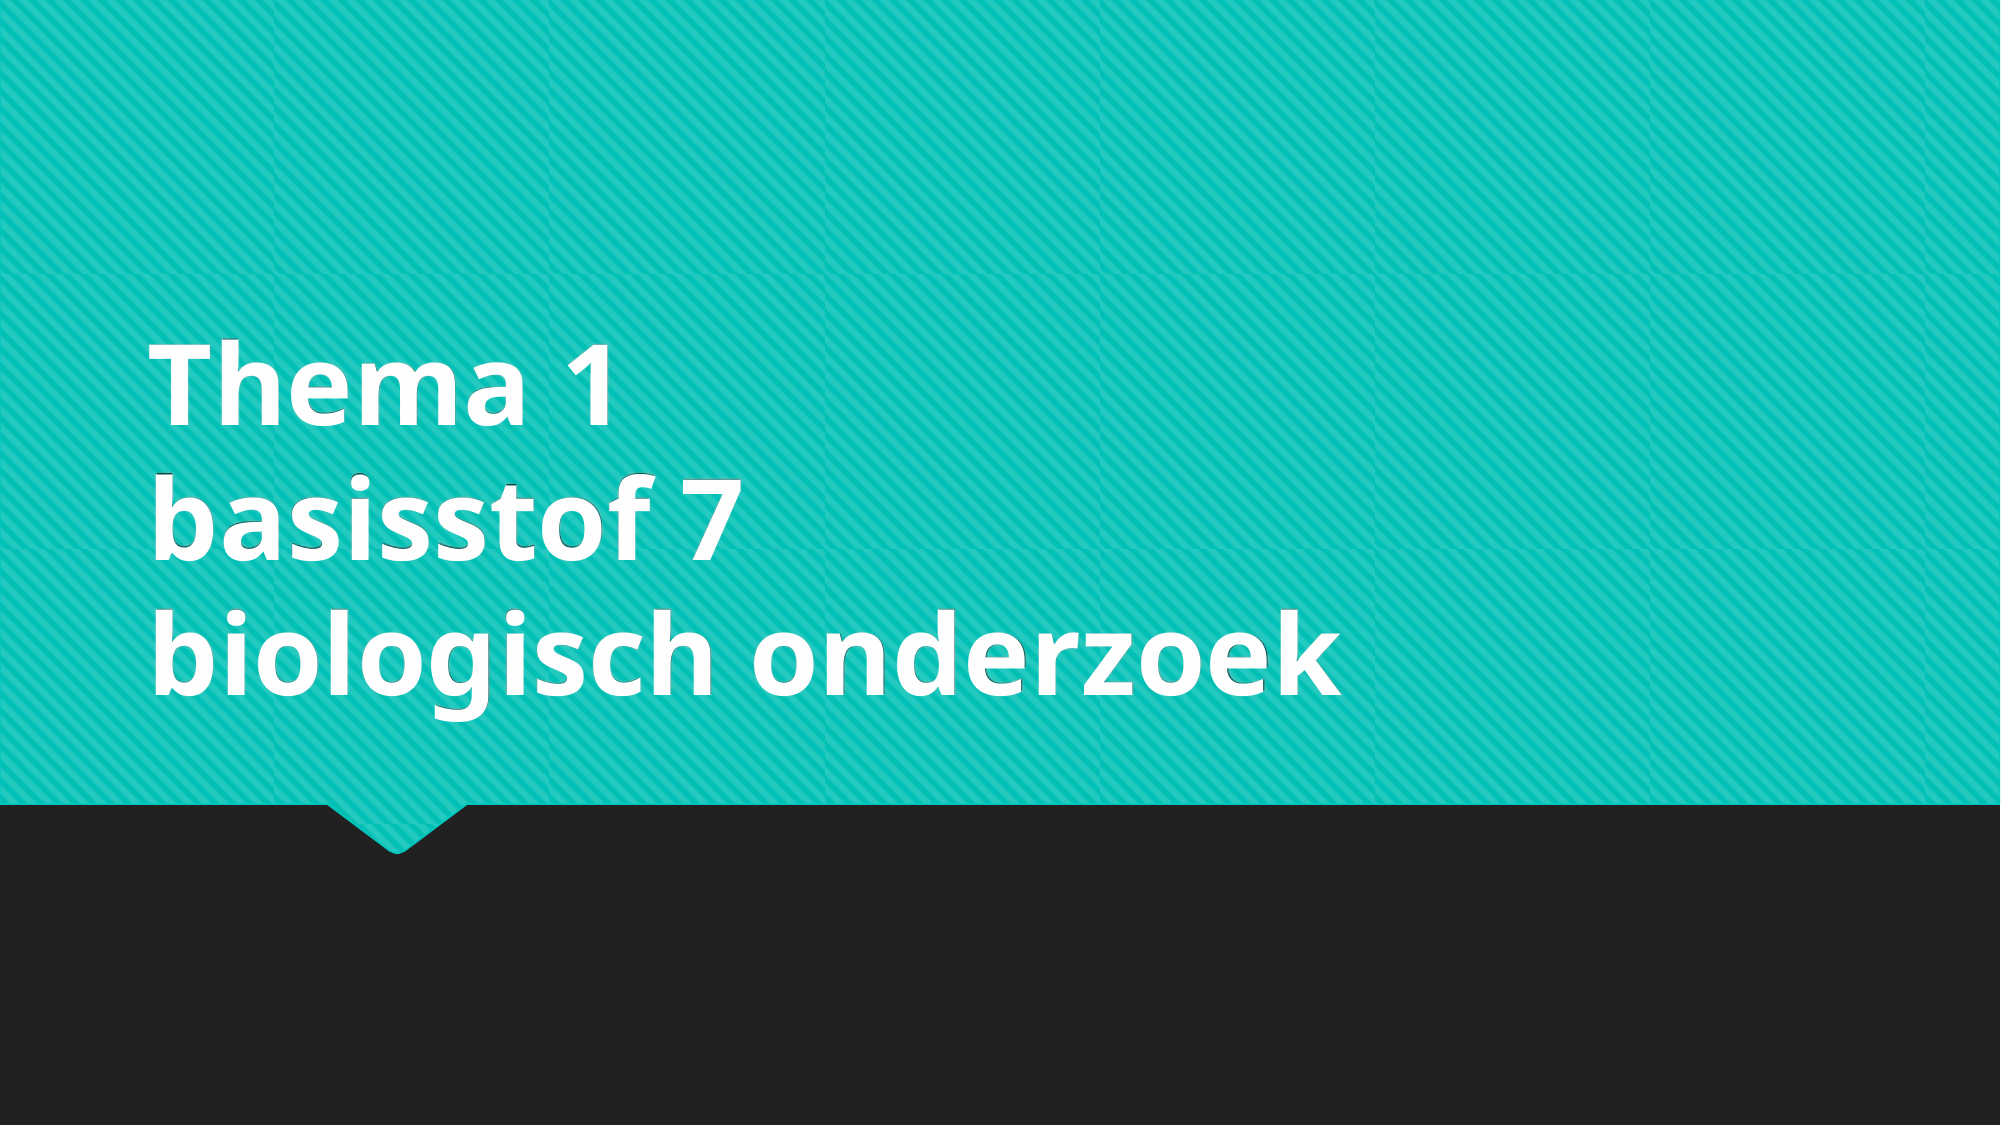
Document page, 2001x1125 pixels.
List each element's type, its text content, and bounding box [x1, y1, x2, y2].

title Thema 1 basisstof 7 biologisch onderzoek [132, 237, 1868, 726]
